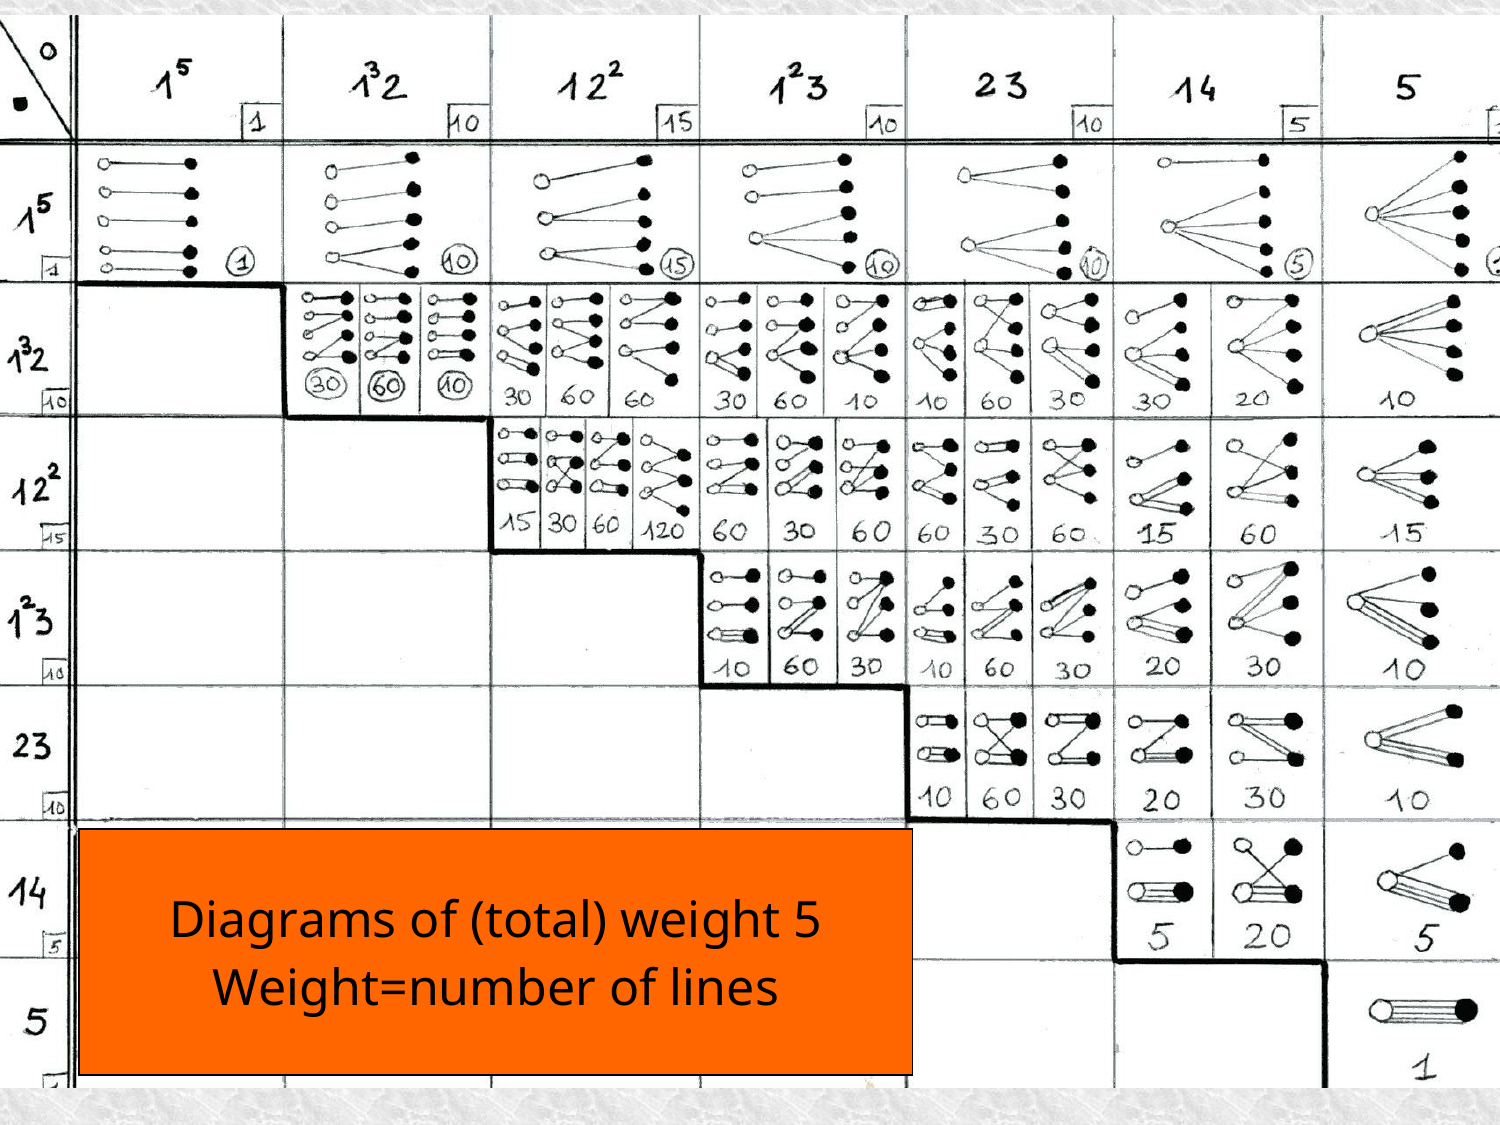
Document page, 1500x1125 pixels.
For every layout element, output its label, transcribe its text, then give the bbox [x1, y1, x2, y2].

picture [0, 0, 1500, 1125]
text_box Diagrams of (total) weight 5 Weight=number of lines [79, 829, 913, 1075]
